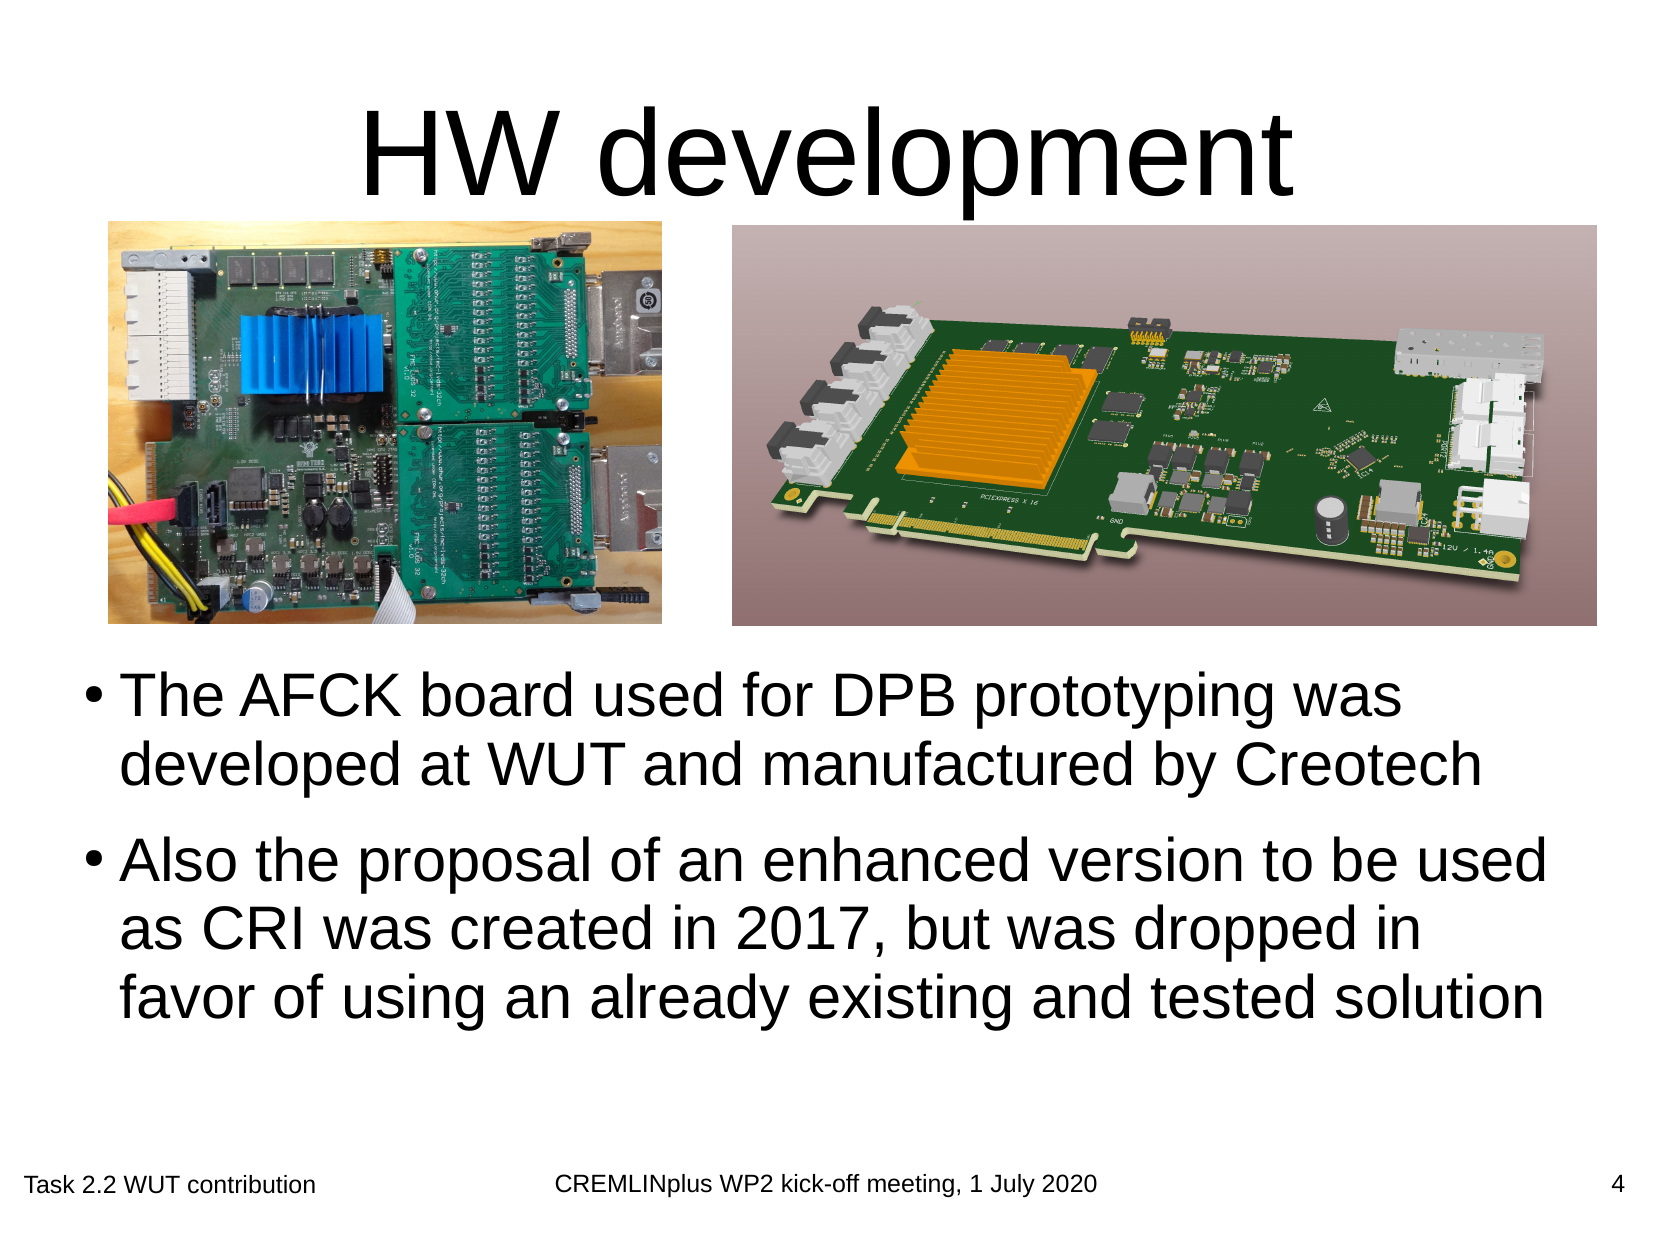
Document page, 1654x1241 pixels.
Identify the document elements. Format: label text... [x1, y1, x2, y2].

title HW development [82, 49, 1571, 257]
list The AFCK board used for DPB prototyping was developed at WUT and manufactured by Creotech Also the proposal of an enhanced version to be used as CRI was created in 2017, but was dropped in favor of using an already existing and tested solution [70, 661, 1559, 1040]
picture [108, 221, 662, 624]
picture [732, 225, 1597, 626]
